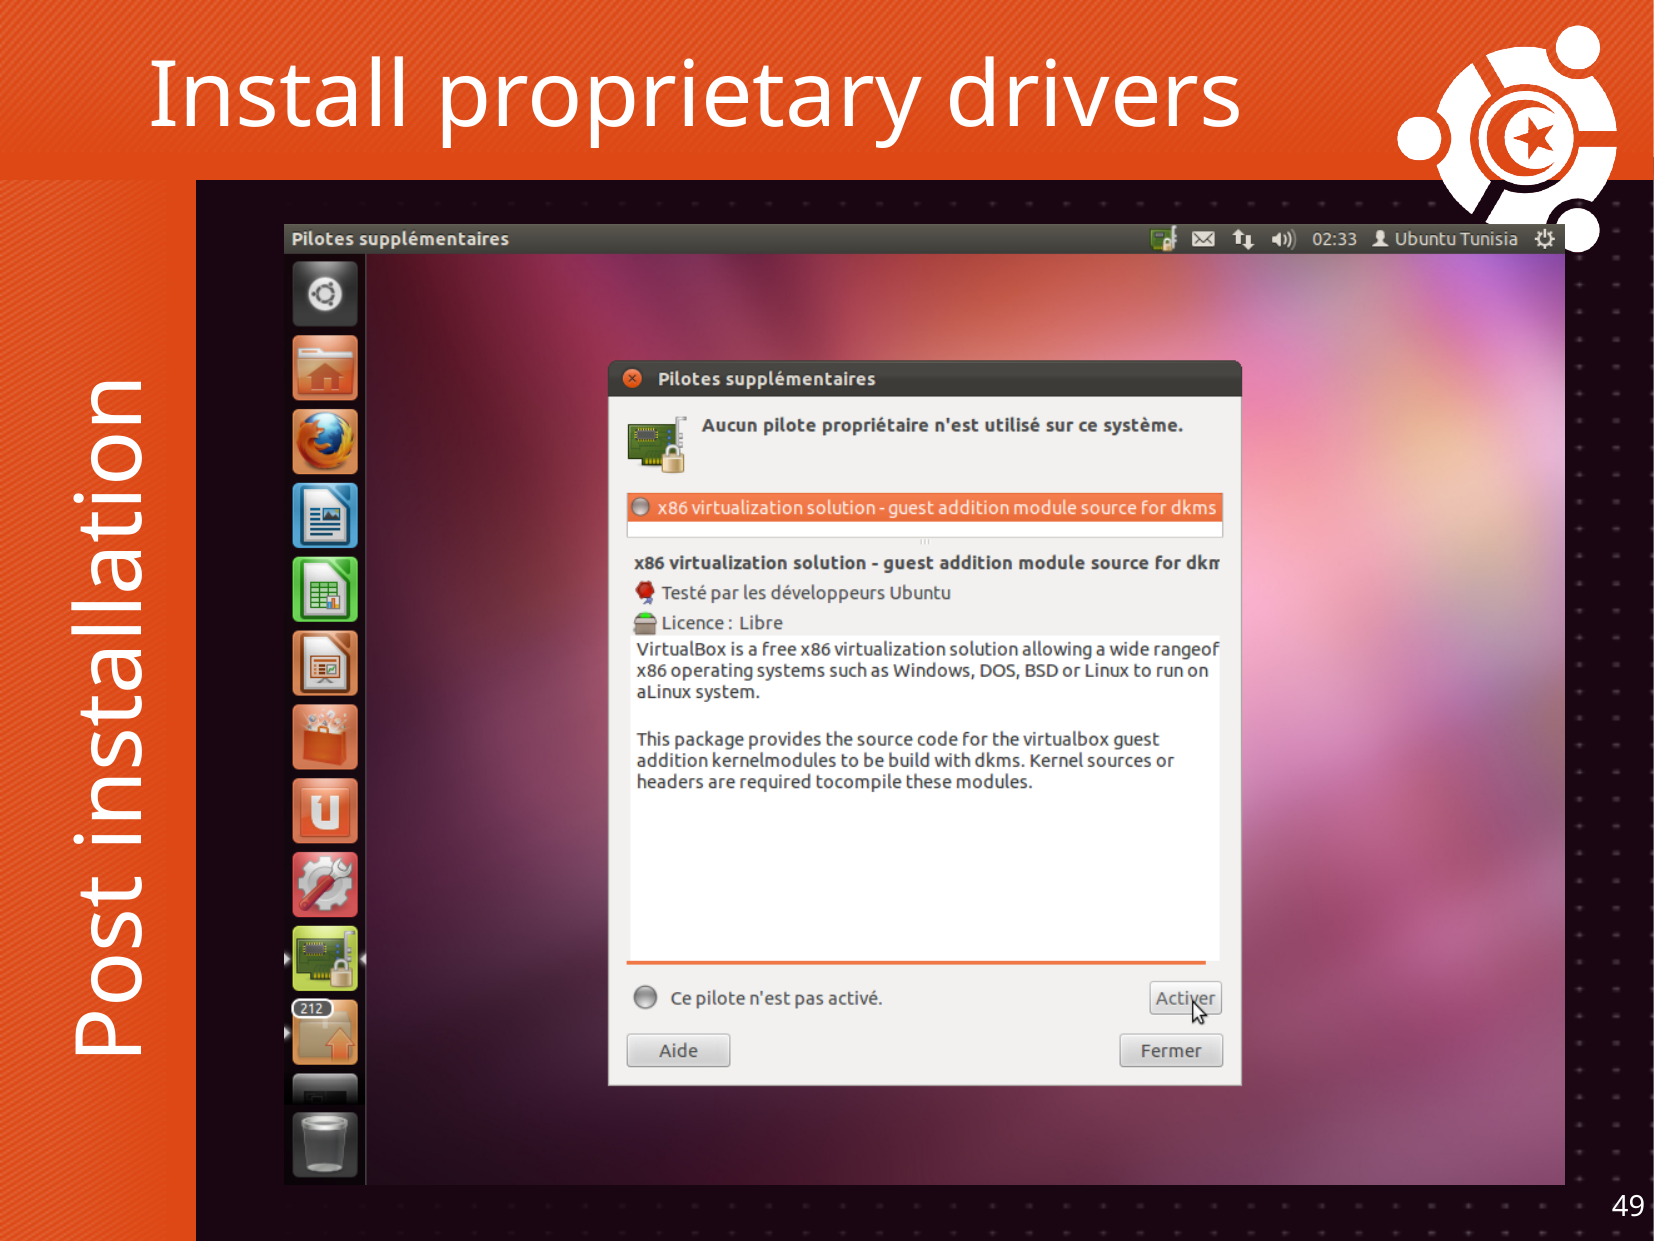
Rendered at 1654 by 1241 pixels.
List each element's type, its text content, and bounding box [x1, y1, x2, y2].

title Post installation [17, 210, 196, 1229]
title Install proprietary drivers [0, 2, 1394, 181]
picture [0, 0, 1654, 1241]
